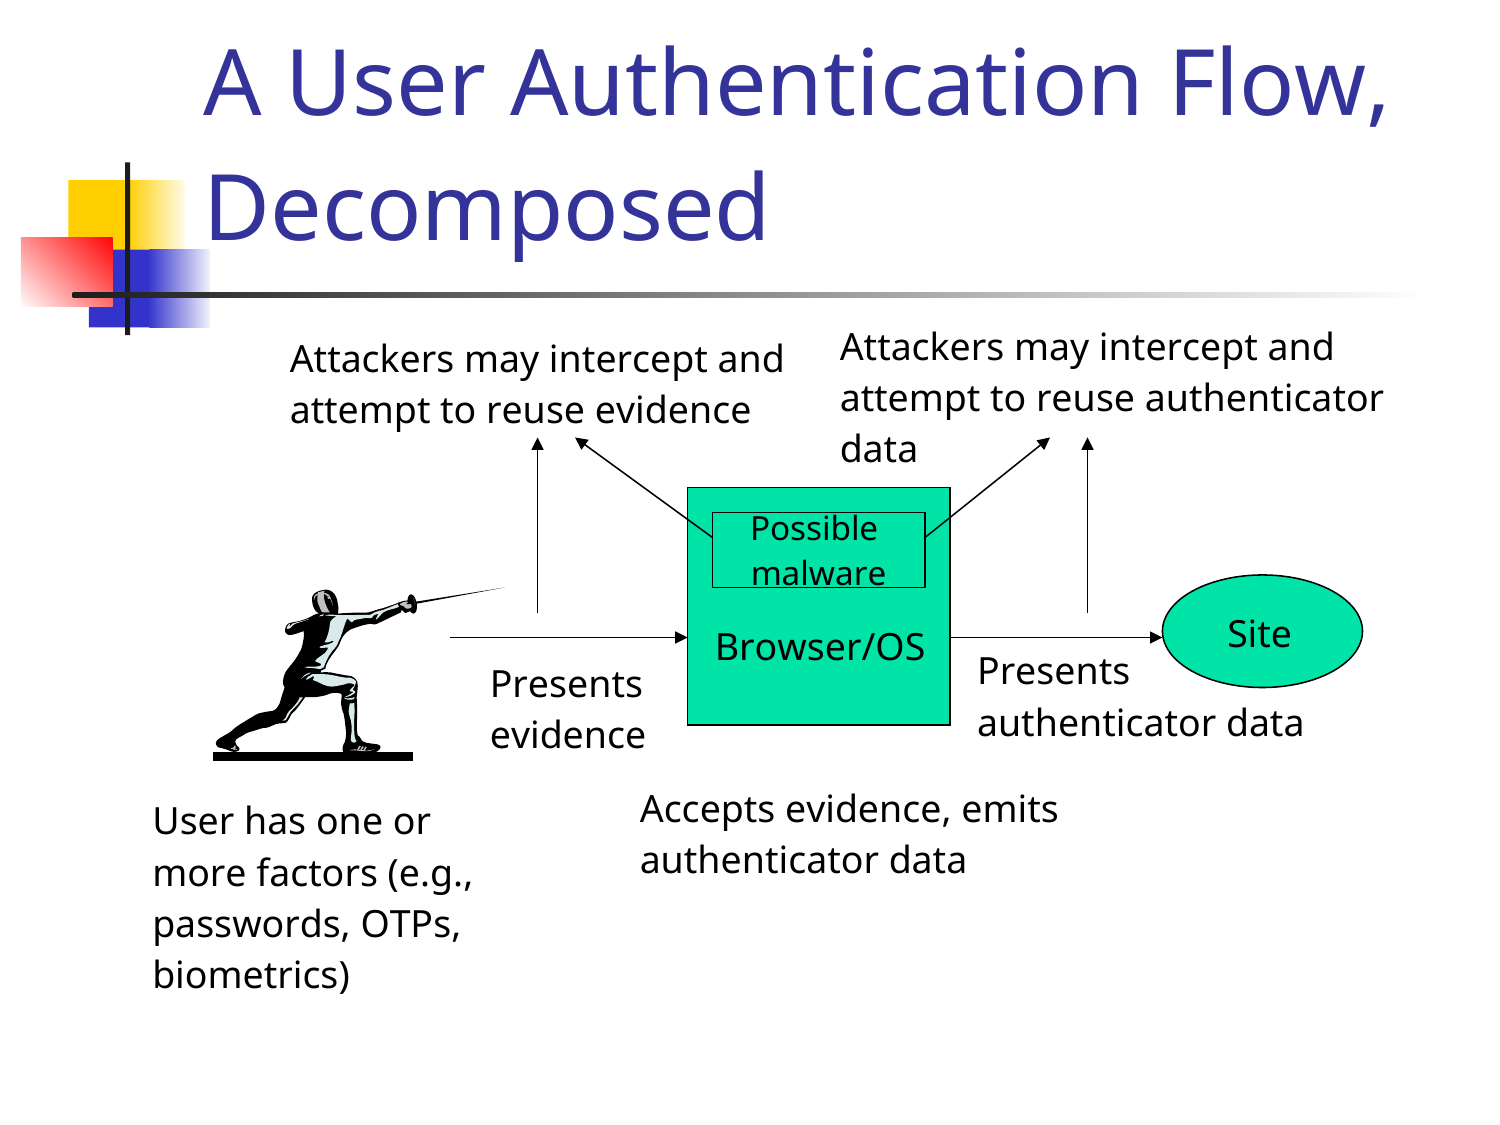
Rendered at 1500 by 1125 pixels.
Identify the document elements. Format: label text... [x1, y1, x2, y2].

text_box Possible malware [712, 512, 925, 588]
chart [801, 331, 991, 515]
chart [193, 331, 1469, 1007]
picture [212, 587, 505, 762]
text_box User has one or more factors (e.g., passwords, OTPs, biometrics) [137, 787, 538, 1008]
text_box Accepts evidence, emits authenticator data [624, 774, 1076, 893]
chart [656, 494, 687, 517]
chart [505, 638, 687, 649]
title A User Authentication Flow, Decomposed [188, 35, 1468, 276]
text_box Browser/OS [699, 612, 951, 679]
text_box Presents authenticator data [962, 637, 1326, 755]
text_box Presents evidence [474, 649, 701, 768]
text_box Attackers may intercept and attempt to reuse evidence [275, 324, 801, 494]
text_box Attackers may intercept and attempt to reuse authenticator data [825, 312, 1438, 482]
text_box Site [1212, 599, 1338, 667]
